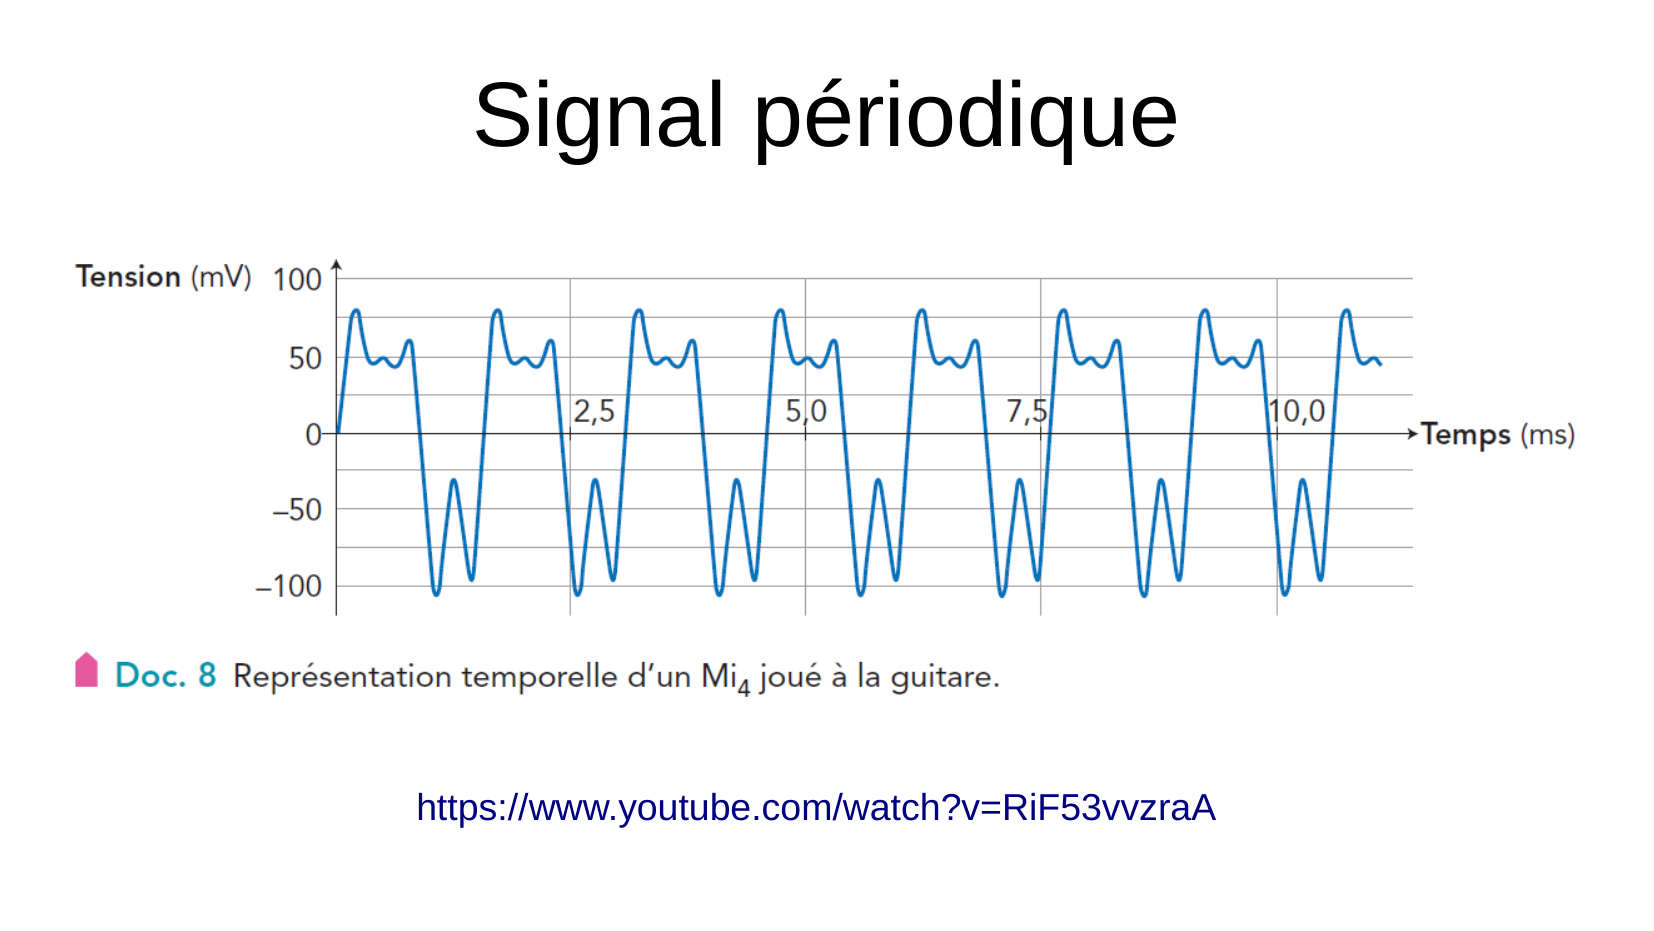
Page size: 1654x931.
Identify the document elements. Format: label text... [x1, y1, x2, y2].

text_box https://www.youtube.com/watch?v=RiF53vvzraA [401, 779, 1232, 837]
picture [23, 223, 1617, 713]
title Signal périodique [82, 37, 1571, 193]
